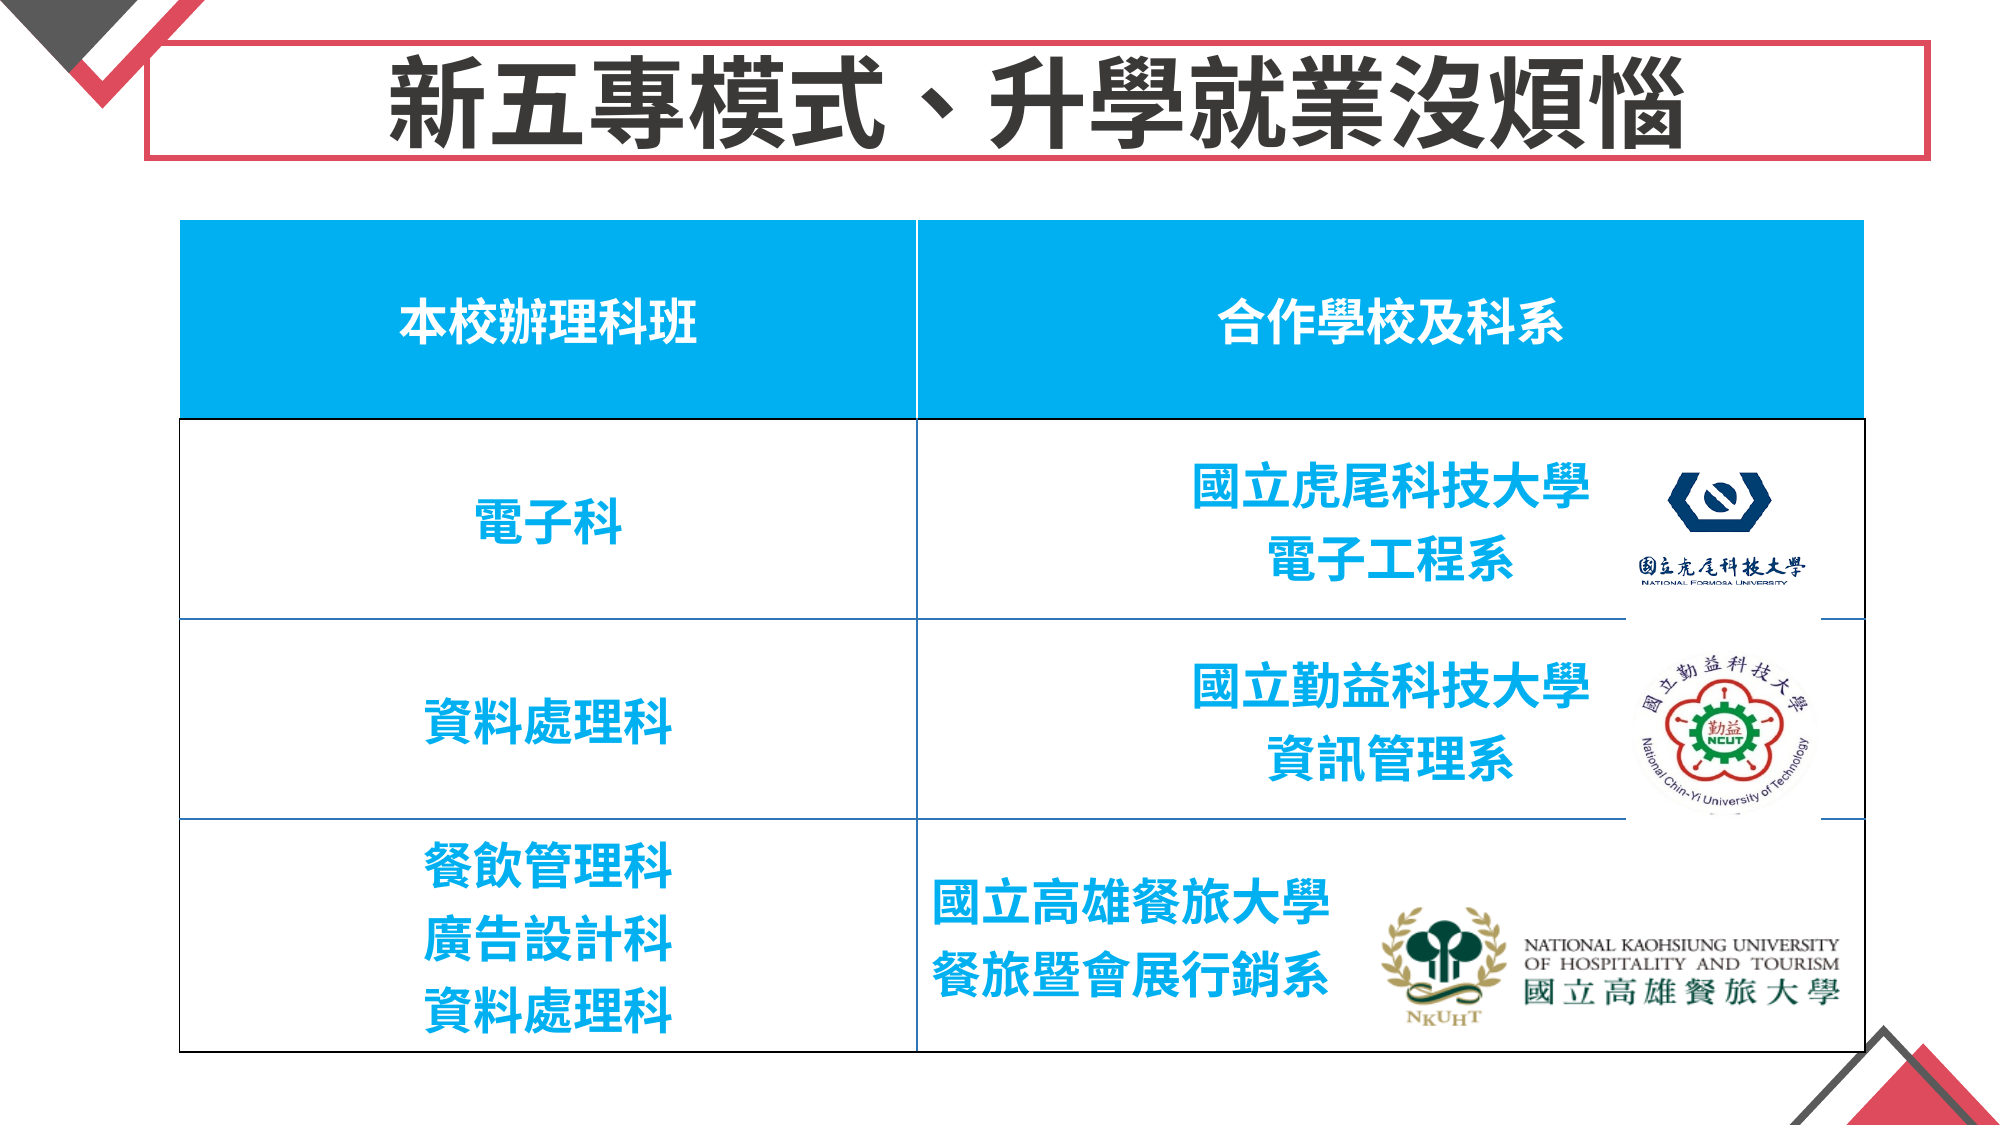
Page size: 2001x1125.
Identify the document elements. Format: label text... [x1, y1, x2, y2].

table_cell 餐飲管理科 廣告設計科 資料處理科 [180, 820, 916, 1051]
text_box [1789, 1025, 2000, 1125]
table_cell 國立勤益科技大學 資訊管理系 [918, 620, 1864, 818]
table_header 合作學校及科系 [918, 220, 1864, 418]
text_box 新五專模式、升學就業沒煩惱 [147, 43, 1928, 158]
table_header 本校辦理科班 [180, 220, 916, 418]
table_cell 資料處理科 [180, 620, 916, 818]
picture [1626, 445, 1821, 625]
text_box [0, 0, 205, 109]
table_cell 國立高雄餐旅大學 餐旅暨會展行銷系 [918, 820, 1864, 1051]
picture [1373, 905, 1847, 1031]
table_cell 國立虎尾科技大學 電子工程系 [918, 420, 1864, 618]
picture [1626, 643, 1821, 822]
table_cell 電子科 [180, 420, 916, 618]
